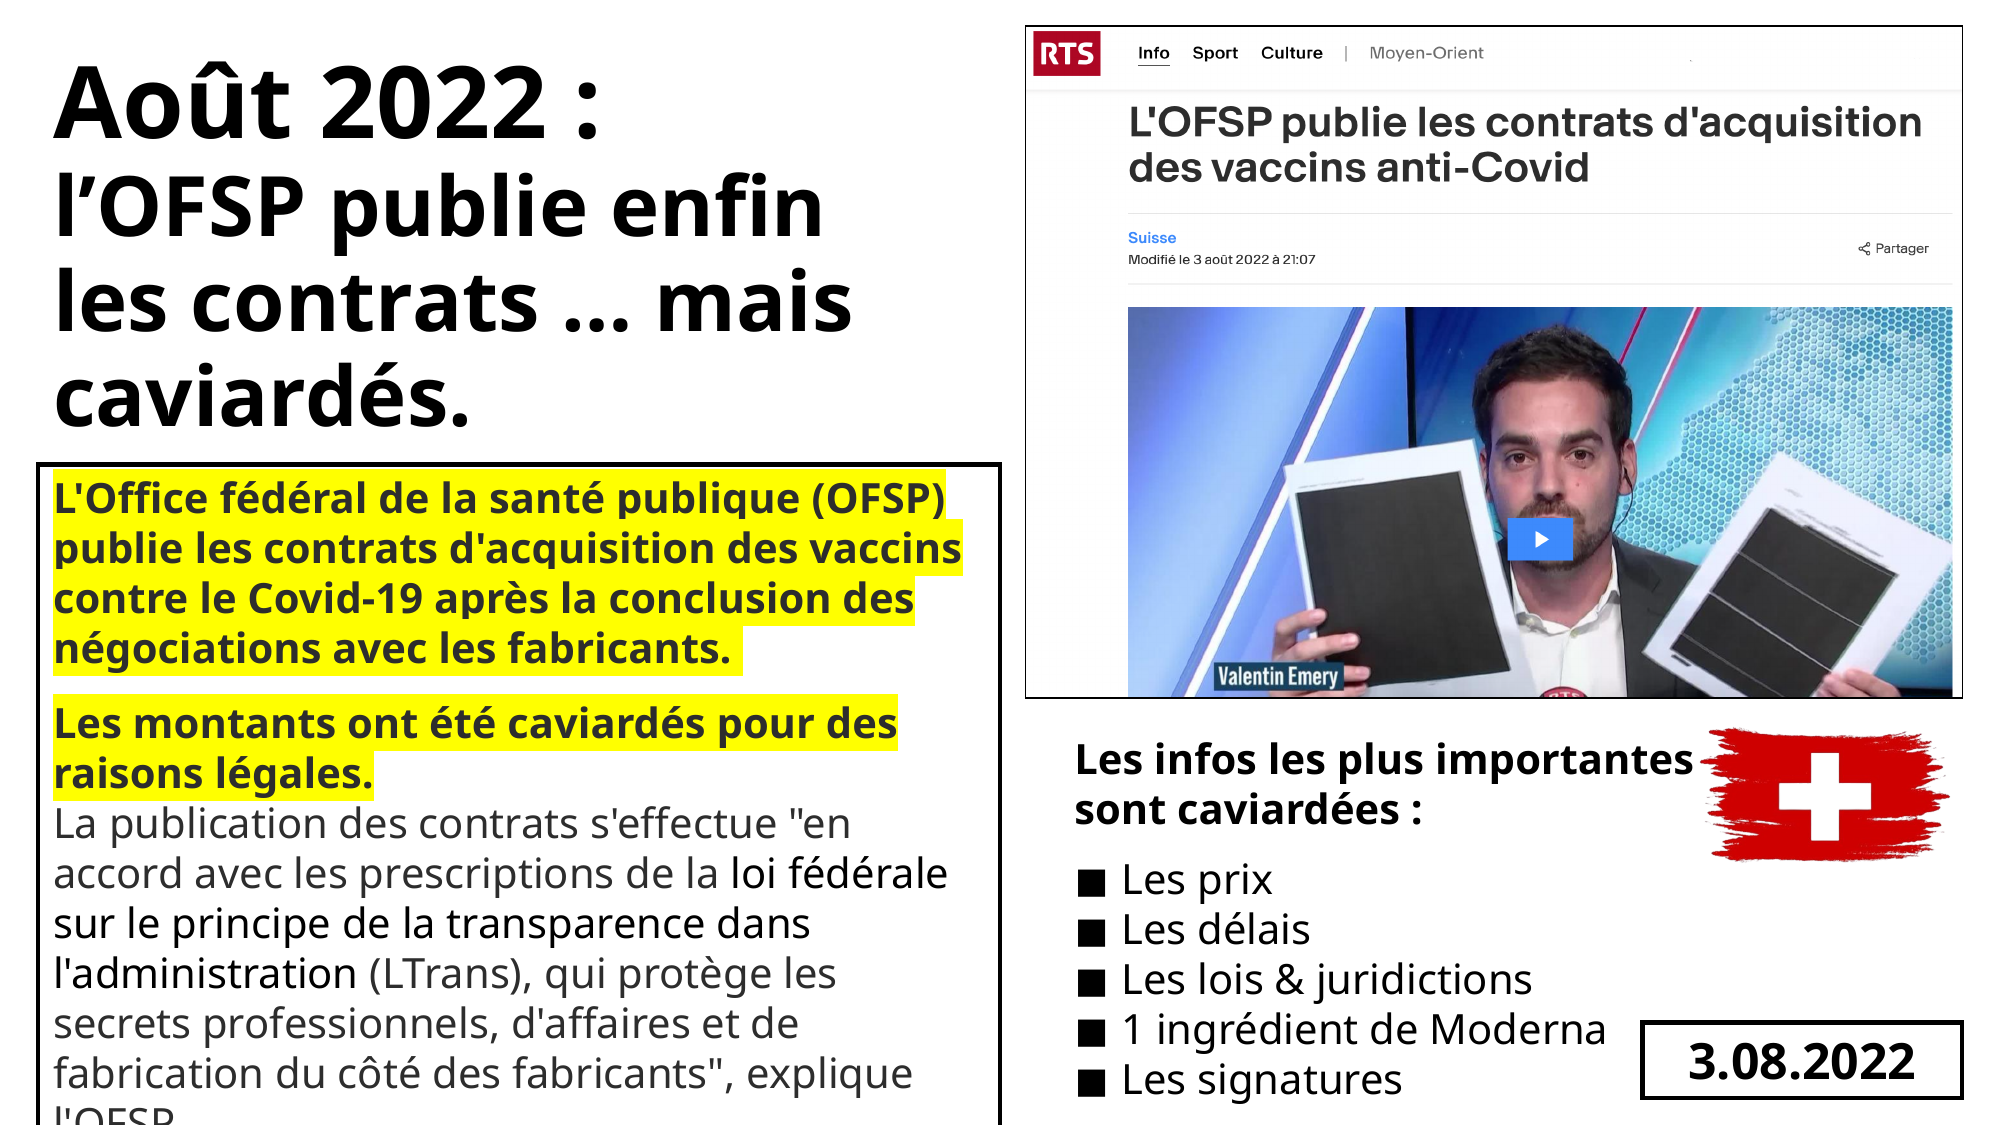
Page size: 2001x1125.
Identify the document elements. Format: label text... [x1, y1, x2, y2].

text_box L'Office fédéral de la santé publique (OFSP) publie les contrats d'acquisition des vaccins contre le Covid-19 après la conclusion des négociations avec les fabricants. Les montants ont été caviardés pour des raisons légales. La publication des contrats s'effectue "en accord avec les prescriptions de la loi fédérale sur le principe de la transparence dans l'administration (LTrans), qui protège les secrets professionnels, d'affaires et de fabrication du côté des fabricants", explique l'OFSP. [38, 464, 1000, 1061]
text_box Les infos les plus importantes sont caviardées : Les prix Les délais Les lois & juridictions 1 ingrédient de Moderna Les signatures [1059, 725, 1743, 1115]
picture [1026, 26, 1962, 921]
text_box 3.08.2022 [1743, 1022, 1962, 1099]
text_box Août 2022 : l’OFSP publie enfin les contrats … mais caviardés. [38, 55, 1025, 458]
